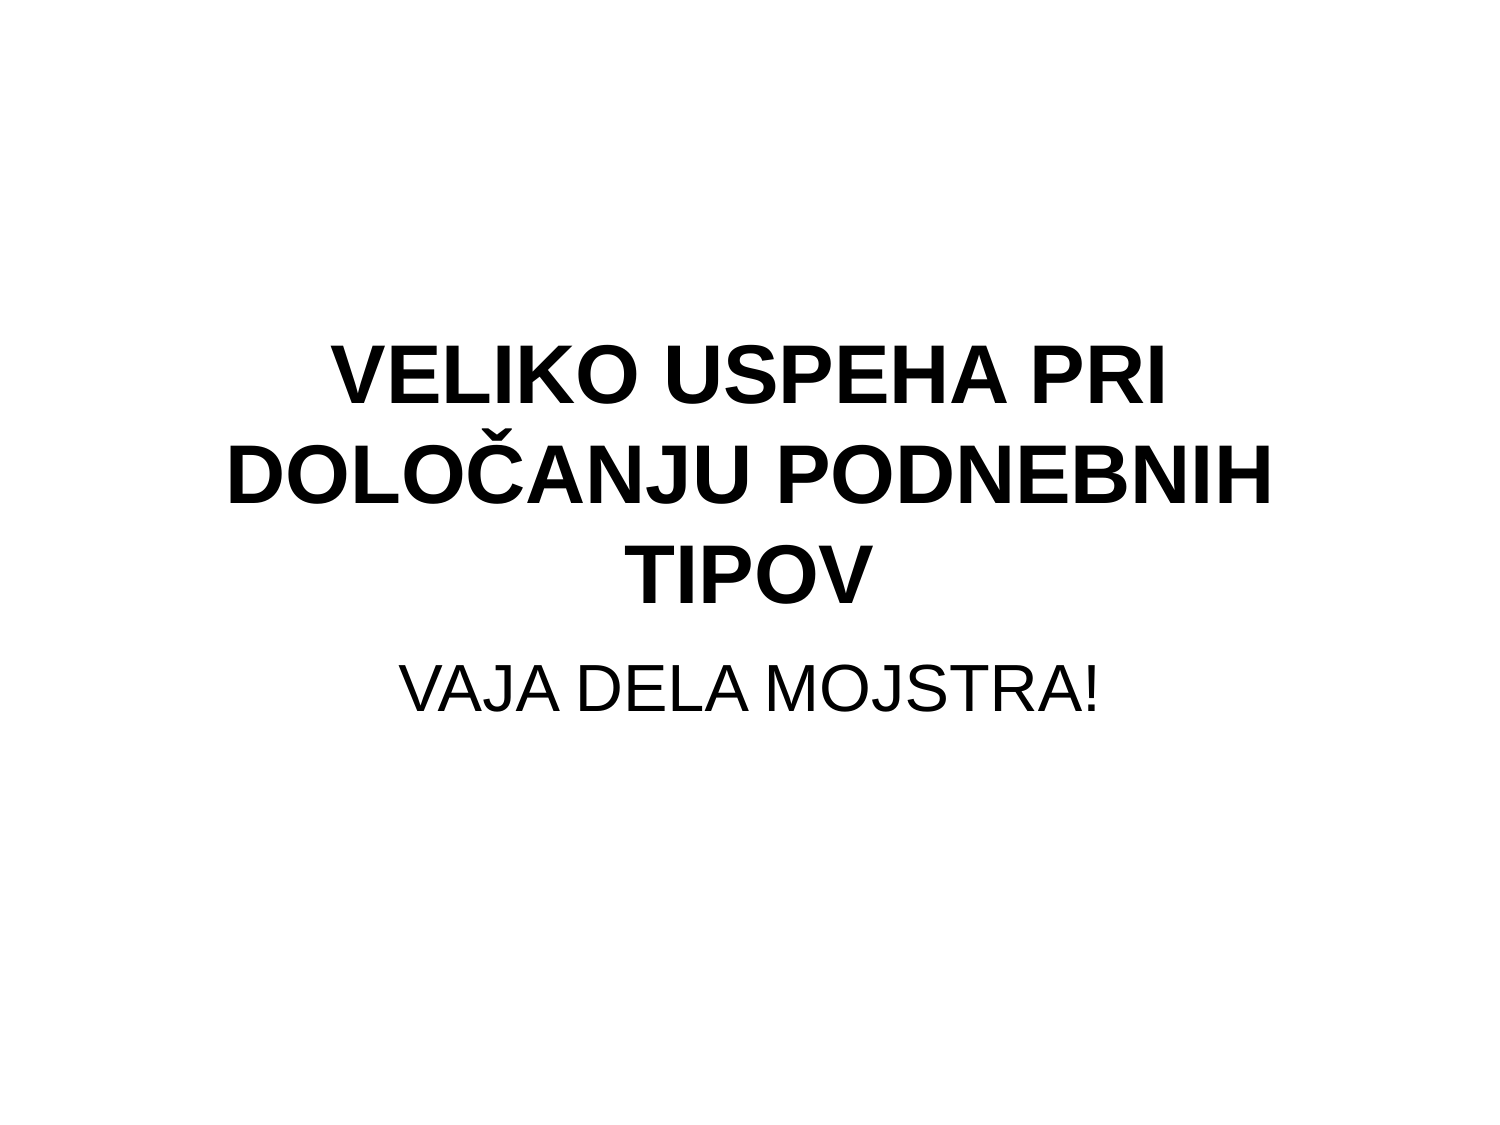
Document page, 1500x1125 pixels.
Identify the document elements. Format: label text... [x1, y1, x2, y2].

title VELIKO USPEHA PRI DOLOČANJU PODNEBNIH TIPOV [112, 349, 1388, 591]
subtitle VAJA DELA MOJSTRA! [225, 637, 1275, 925]
